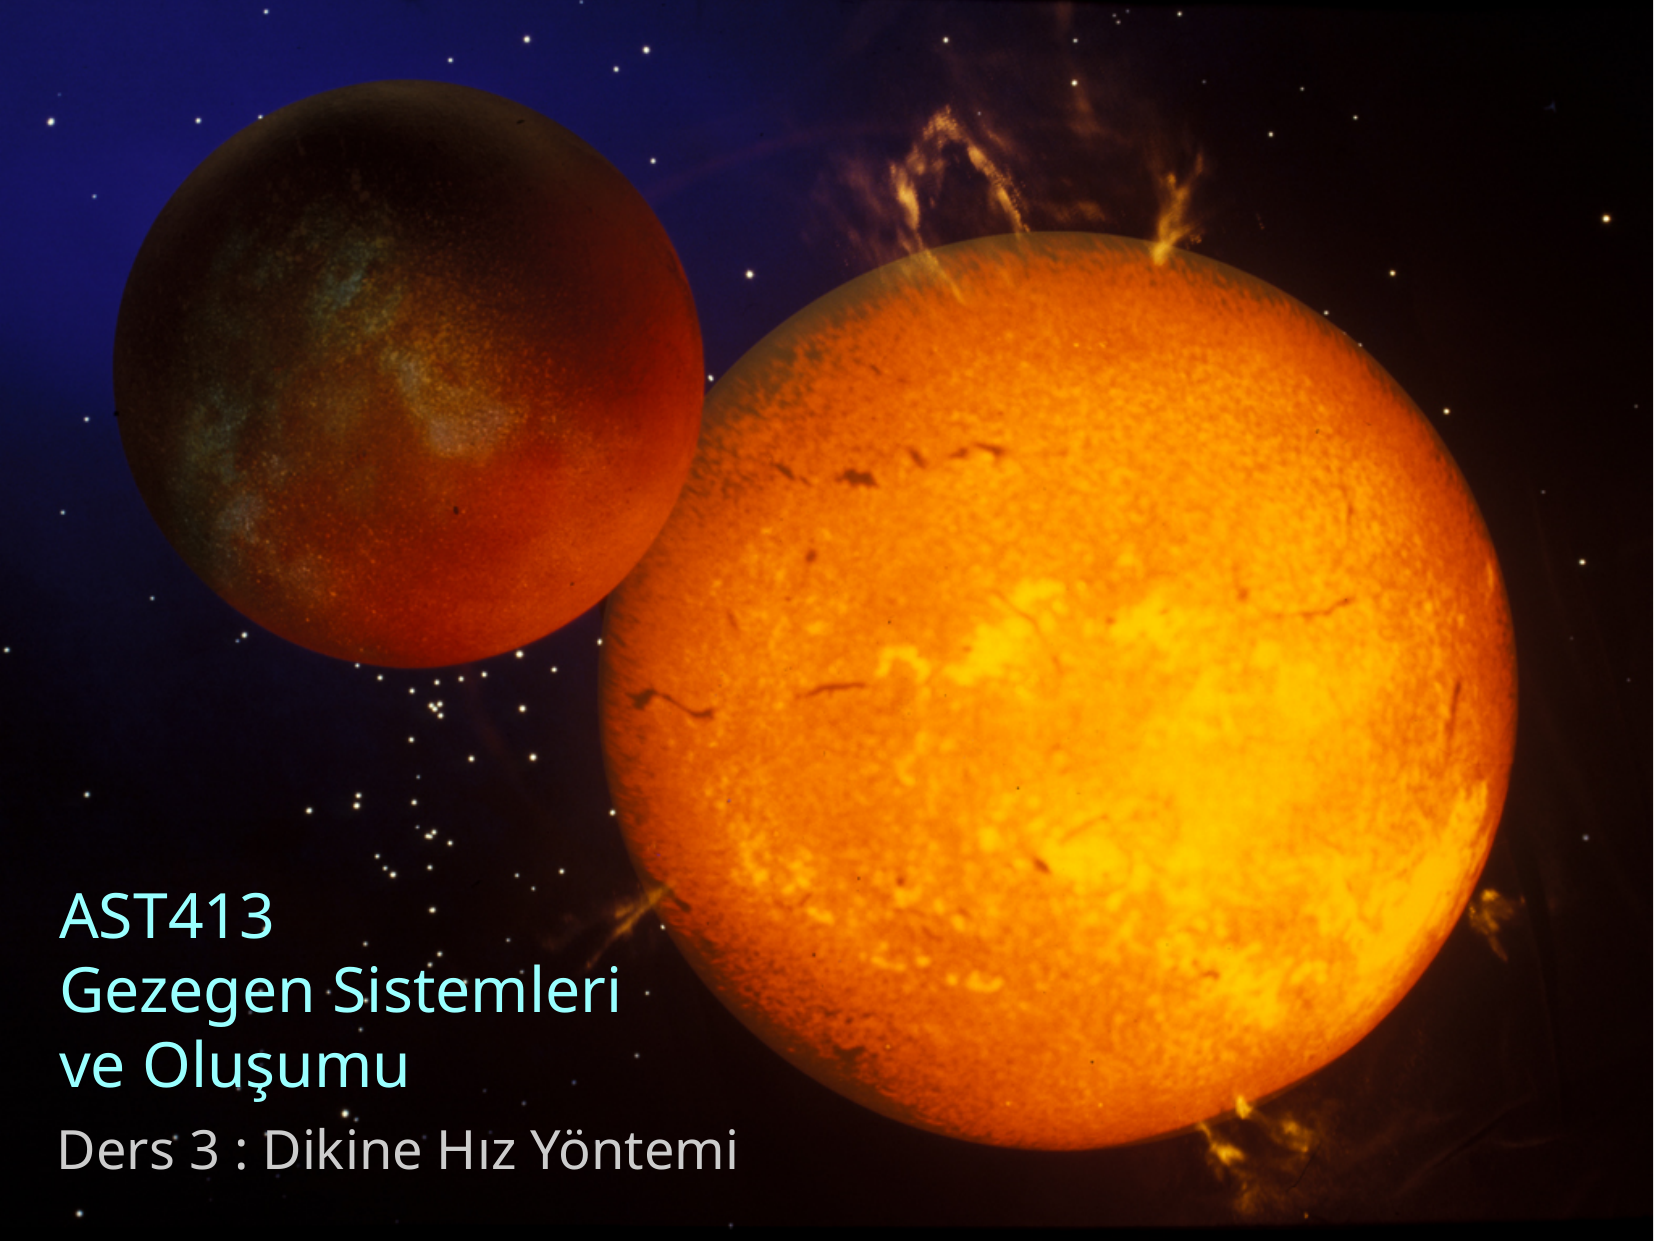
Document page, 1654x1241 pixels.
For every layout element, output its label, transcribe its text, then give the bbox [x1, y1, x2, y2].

title AST413 Gezegen Sistemleri ve Oluşumu [9, 875, 1105, 1101]
picture [0, 0, 1654, 1241]
text_box Ders 3 : Dikine Hız Yöntemi [42, 1107, 1141, 1230]
